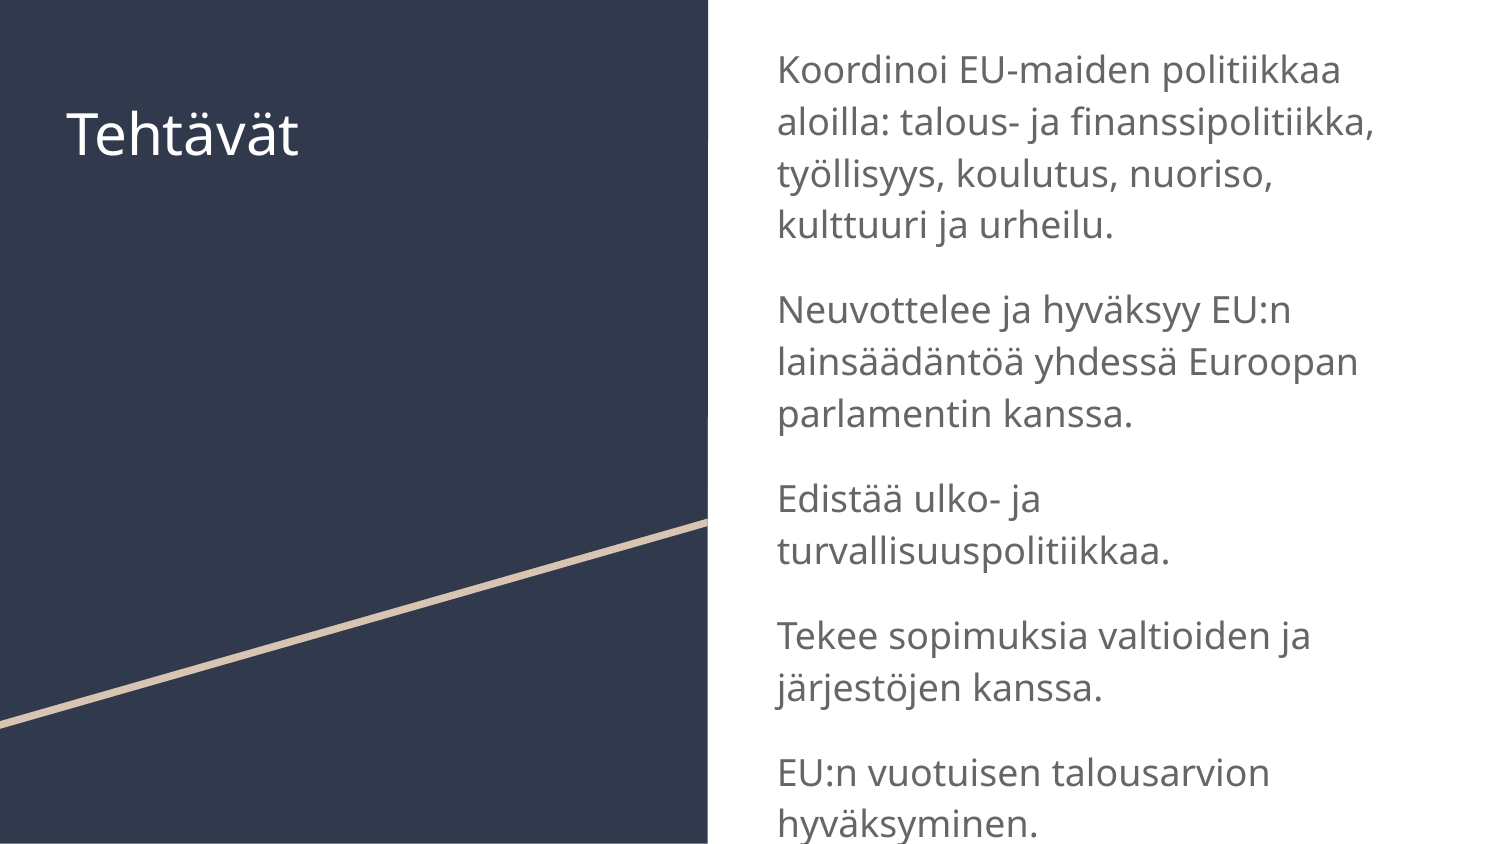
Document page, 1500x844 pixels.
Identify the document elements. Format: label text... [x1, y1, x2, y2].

list Koordinoi EU-maiden politiikkaa aloilla: talous- ja finanssipolitiikka, työllisyys, koulutus, nuoriso, kulttuuri ja urheilu. Neuvottelee ja hyväksyy EU:n lainsäädäntöä yhdessä Euroopan parlamentin kanssa. Edistää ulko- ja turvallisuuspolitiikkaa. Tekee sopimuksia valtioiden ja järjestöjen kanssa. EU:n vuotuisen talousarvion hyväksyminen. [761, 24, 1446, 697]
title Tehtävät [51, 82, 660, 494]
